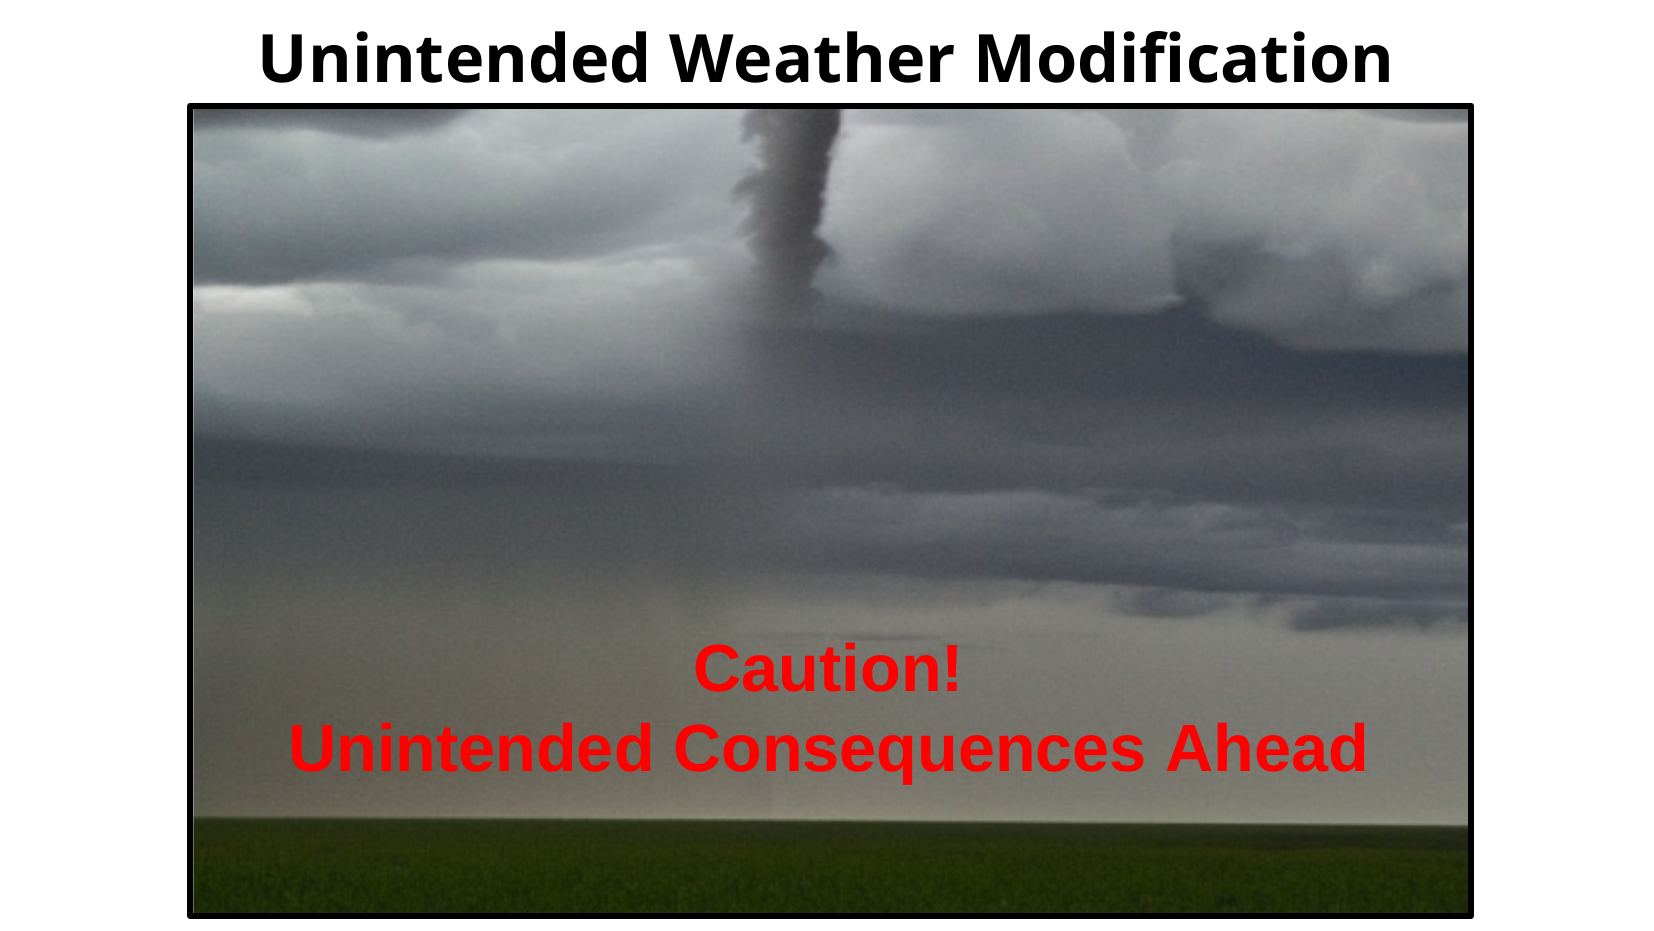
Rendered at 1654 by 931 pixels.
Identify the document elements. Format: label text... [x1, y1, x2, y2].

text_box Caution! Unintended Consequences Ahead [189, 617, 1469, 793]
title Unintended Weather Modification [0, 2, 1654, 121]
picture [193, 108, 1469, 617]
picture [193, 793, 1469, 913]
